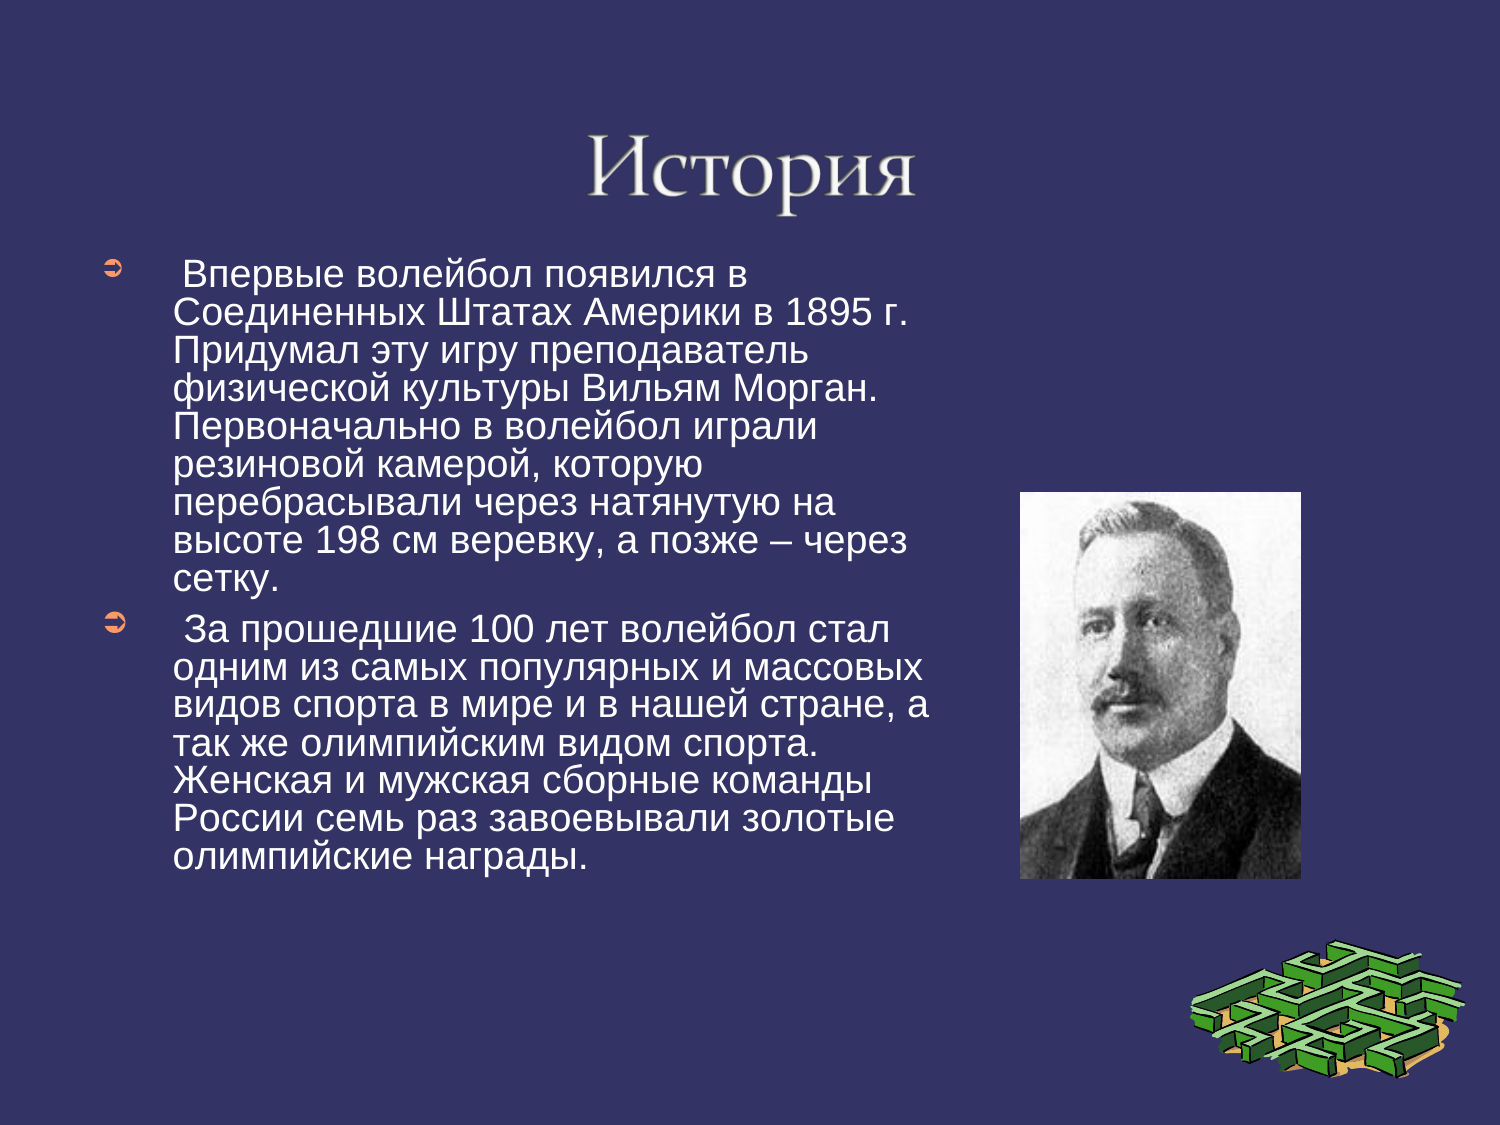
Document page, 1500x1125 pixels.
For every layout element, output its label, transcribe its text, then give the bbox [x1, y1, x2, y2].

text_box [1020, 492, 1301, 879]
list Впервые волейбол появился в Соединенных Штатах Америки в 1895 г. Придумал эту игру преподаватель физической культуры Вильям Морган. Первоначально в волейбол играли резиновой камерой, которую перебрасывали через натянутую на высоте 198 см веревку, а позже – через сетку. За прошедшие 100 лет волейбол стал одним из самых популярных и массовых видов спорта в мире и в нашей стране, а так же олимпийским видом спорта. Женская и мужская сборные команды России семь раз завоевывали золотые олимпийские награды. [74, 249, 950, 1001]
text_box [73, 23, 1427, 227]
